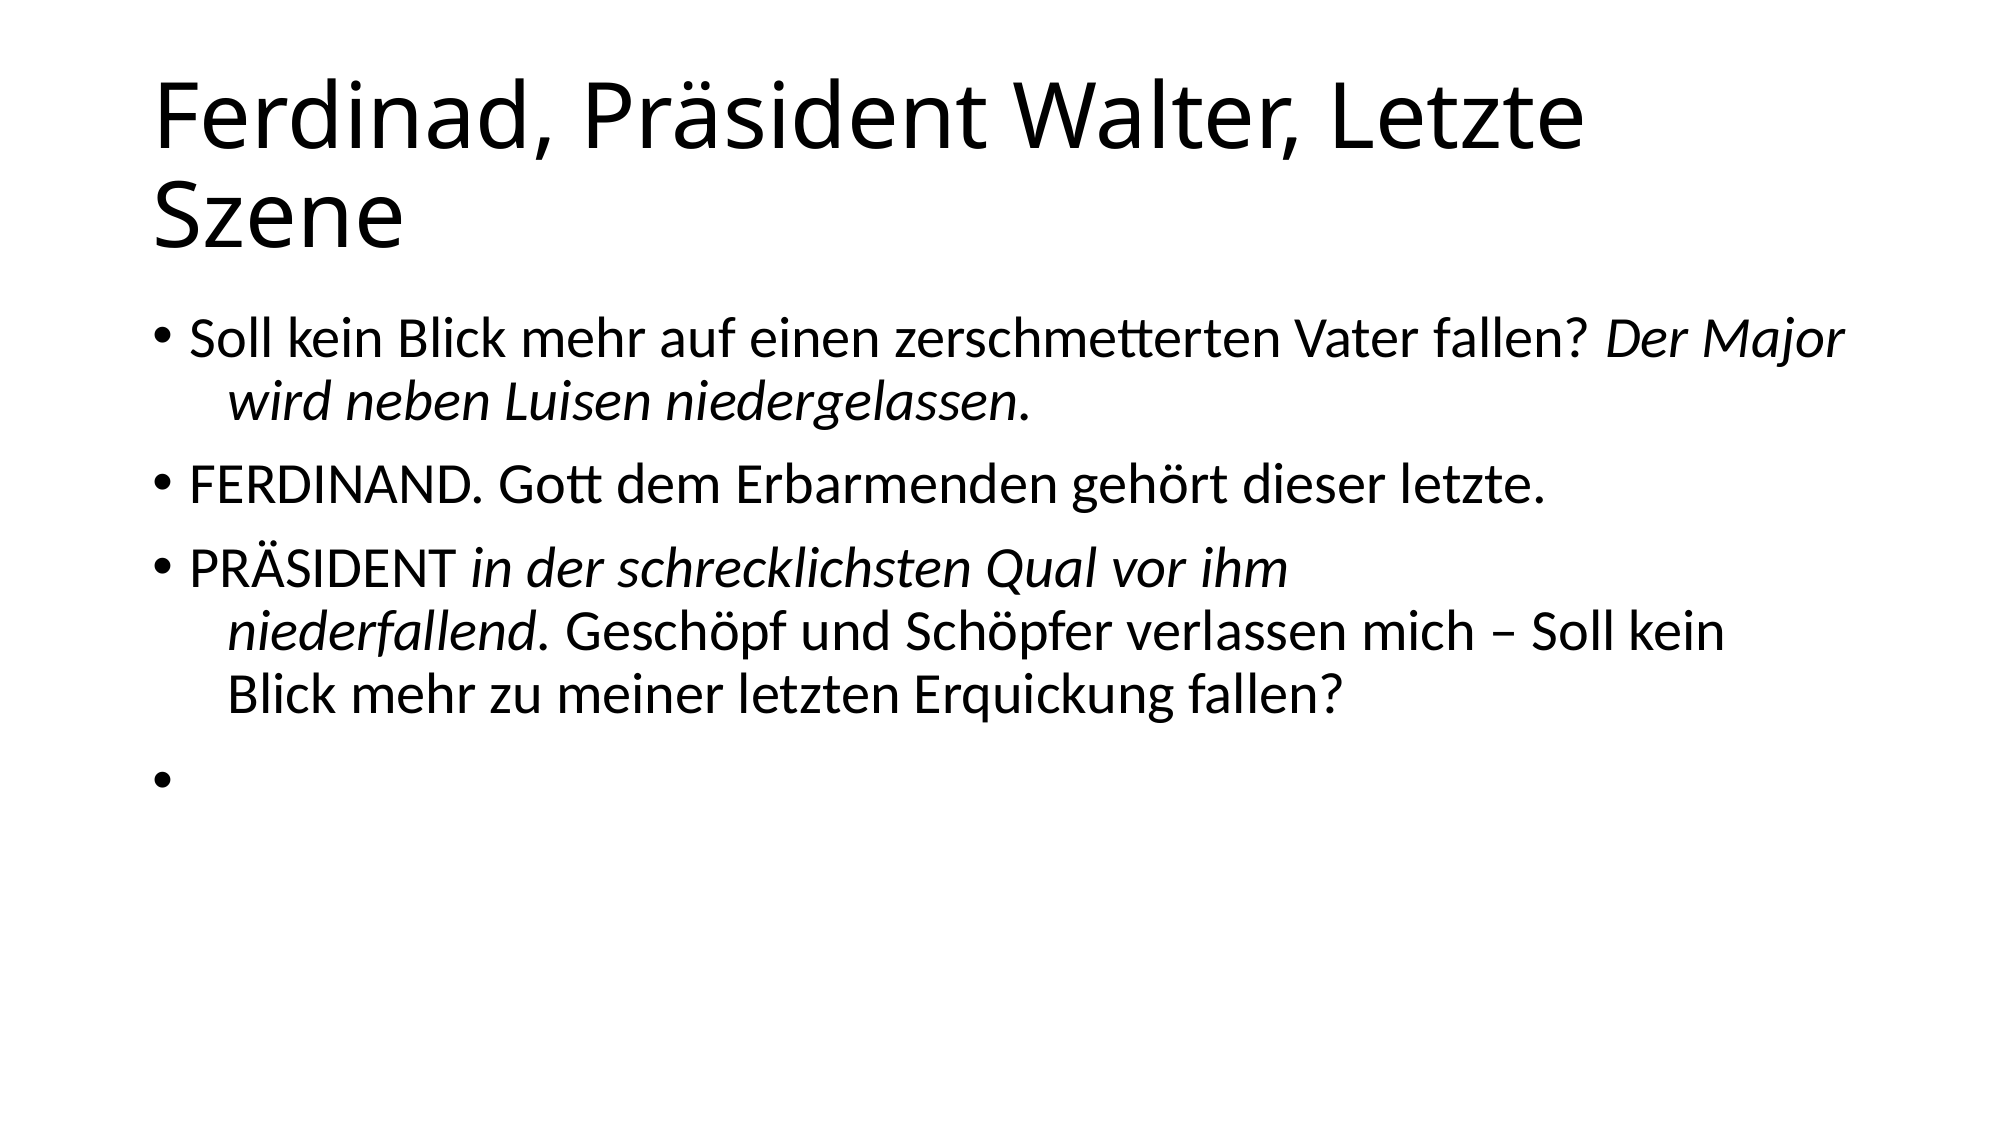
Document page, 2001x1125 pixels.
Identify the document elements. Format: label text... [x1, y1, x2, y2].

list Soll kein Blick mehr auf einen zerschmetterten Vater fallen? Der Major wird neben Luisen niedergelassen. FERDINAND. Gott dem Erbarmenden gehört dieser letzte. PRÄSIDENT in der schrecklichsten Qual vor ihm niederfallend. Geschöpf und Schöpfer verlassen mich – Soll kein Blick mehr zu meiner letzten Erquickung fallen? [137, 299, 1863, 1014]
title Ferdinad, Präsident Walter, Letzte Szene [137, 59, 1863, 278]
